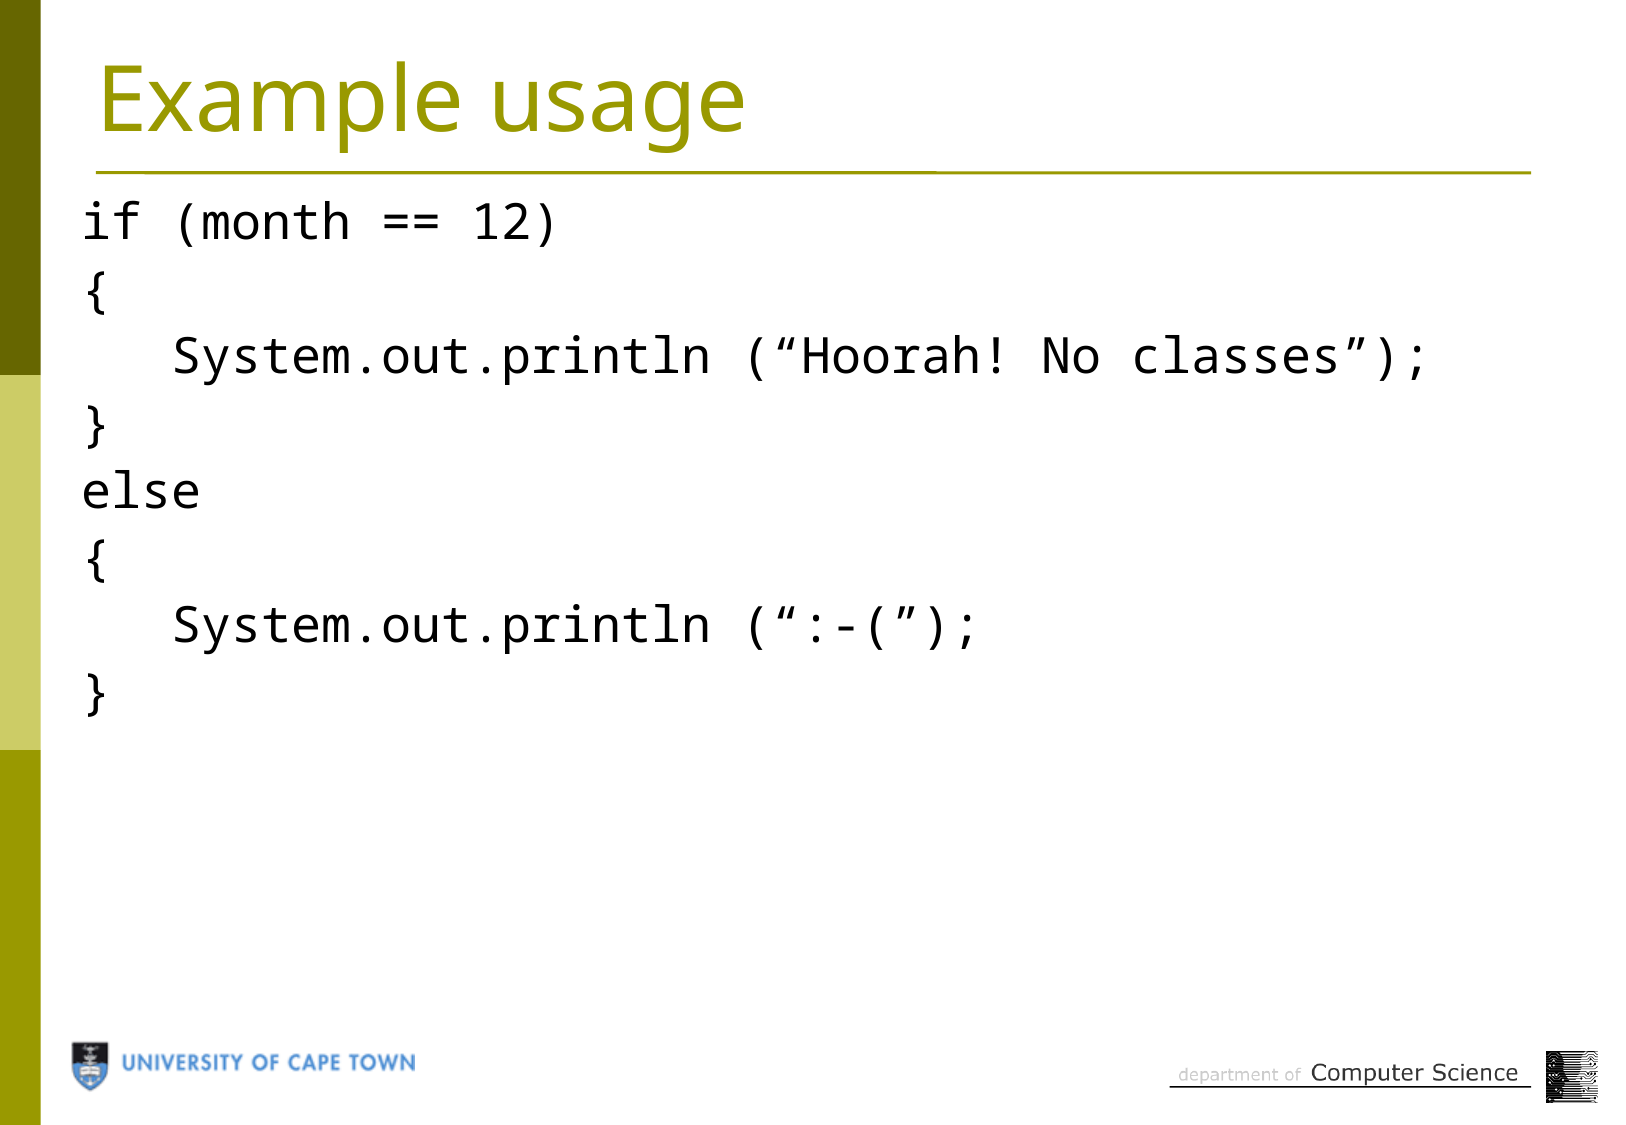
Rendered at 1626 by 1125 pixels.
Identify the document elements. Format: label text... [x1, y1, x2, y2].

picture [1169, 1043, 1532, 1091]
title Example usage [81, 21, 1543, 180]
picture [1546, 1051, 1598, 1103]
list if (month == 12) { System.out.println (“Hoorah! No classes”); } else { System.out.println (“:-(”); } [81, 196, 1543, 1005]
picture [61, 1024, 415, 1103]
